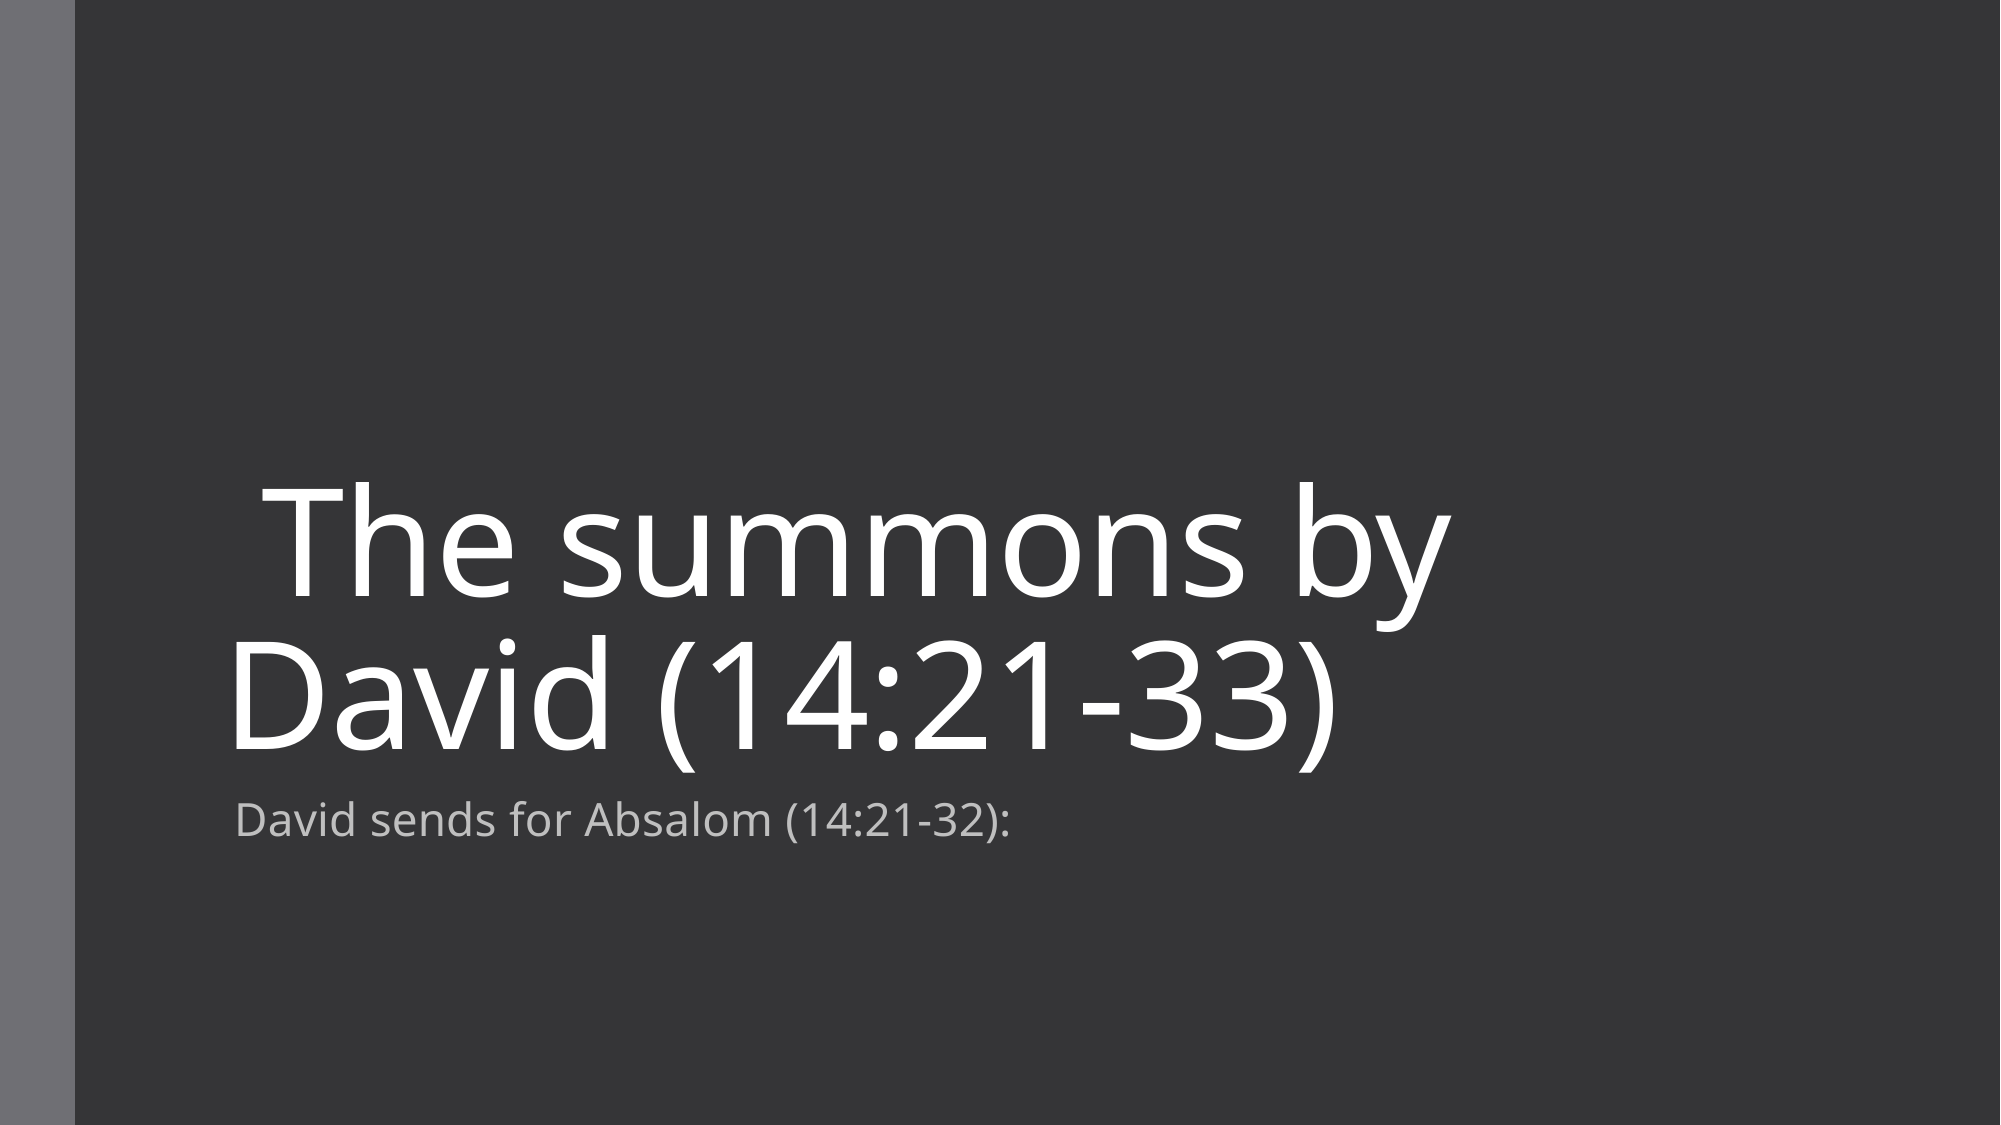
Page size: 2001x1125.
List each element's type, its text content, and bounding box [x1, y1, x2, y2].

title The summons by David (14:21-33) [206, 124, 1752, 787]
subtitle David sends for Absalom (14:21-32): [206, 787, 1752, 1066]
